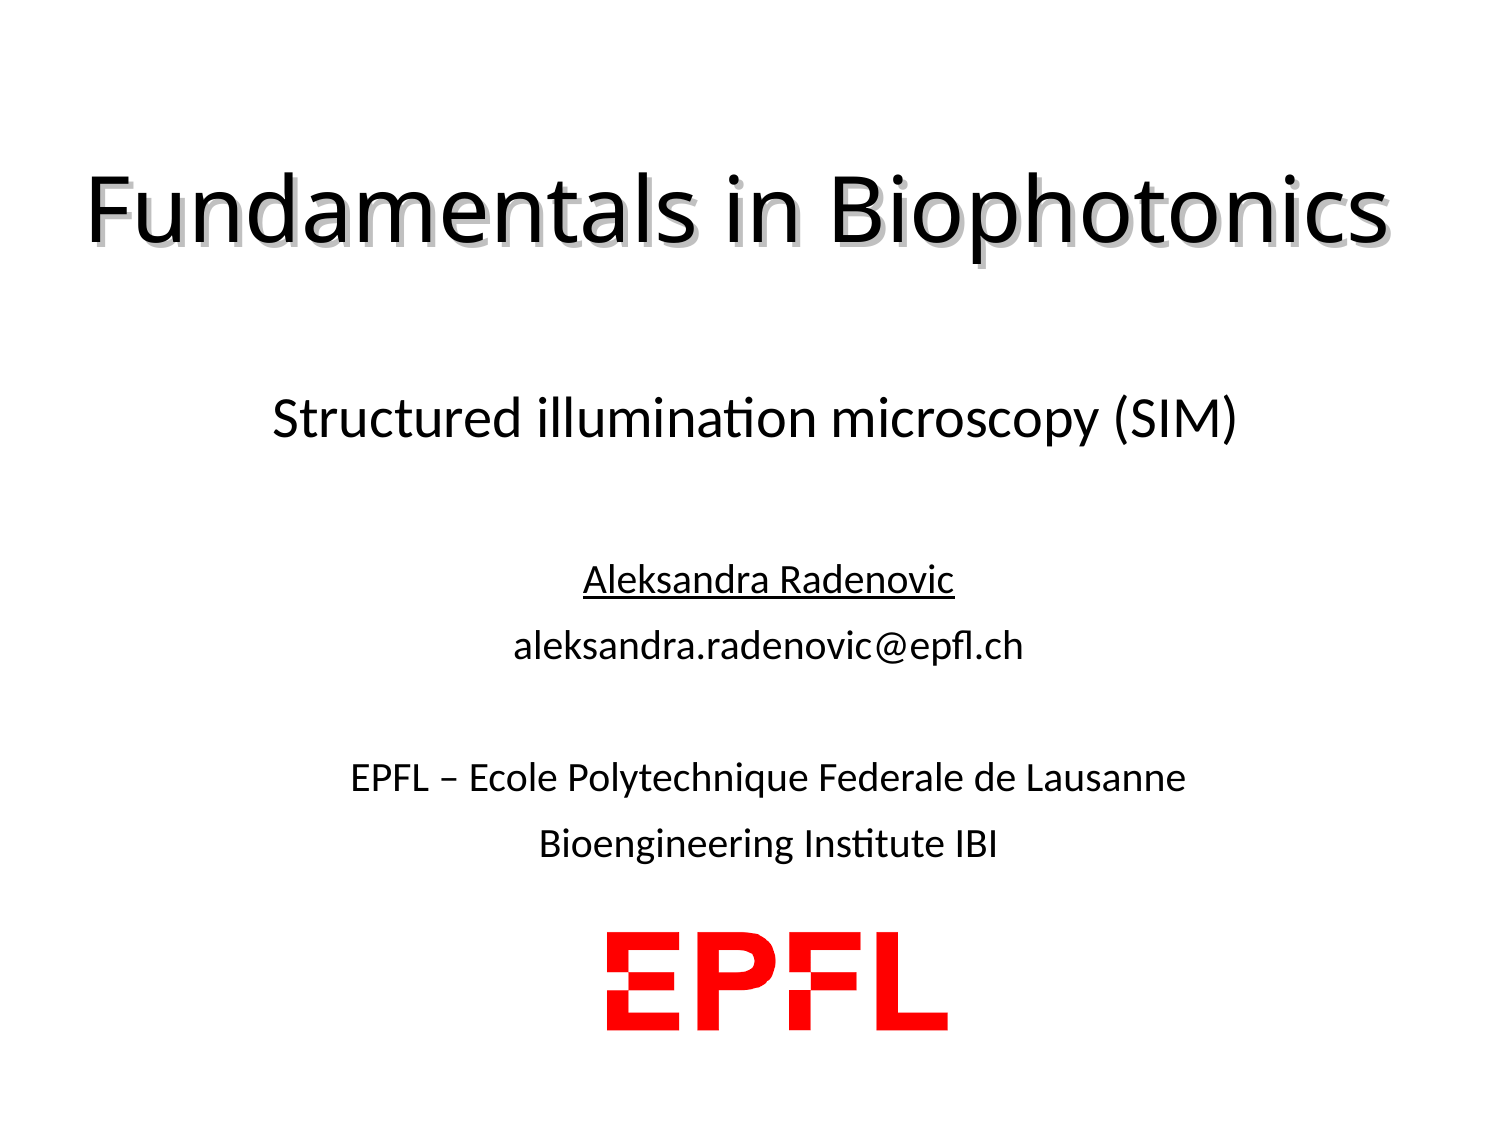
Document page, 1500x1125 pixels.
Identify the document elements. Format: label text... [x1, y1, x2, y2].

picture [600, 927, 952, 1035]
subtitle Structured illumination microscopy (SIM) [112, 321, 1401, 516]
list Aleksandra Radenovic aleksandra.radenovic@epfl.ch EPFL – Ecole Polytechnique Federale de Lausanne Bioengineering Institute IBI [225, 549, 1276, 925]
title Fundamentals in Biophotonics [0, 154, 1500, 270]
